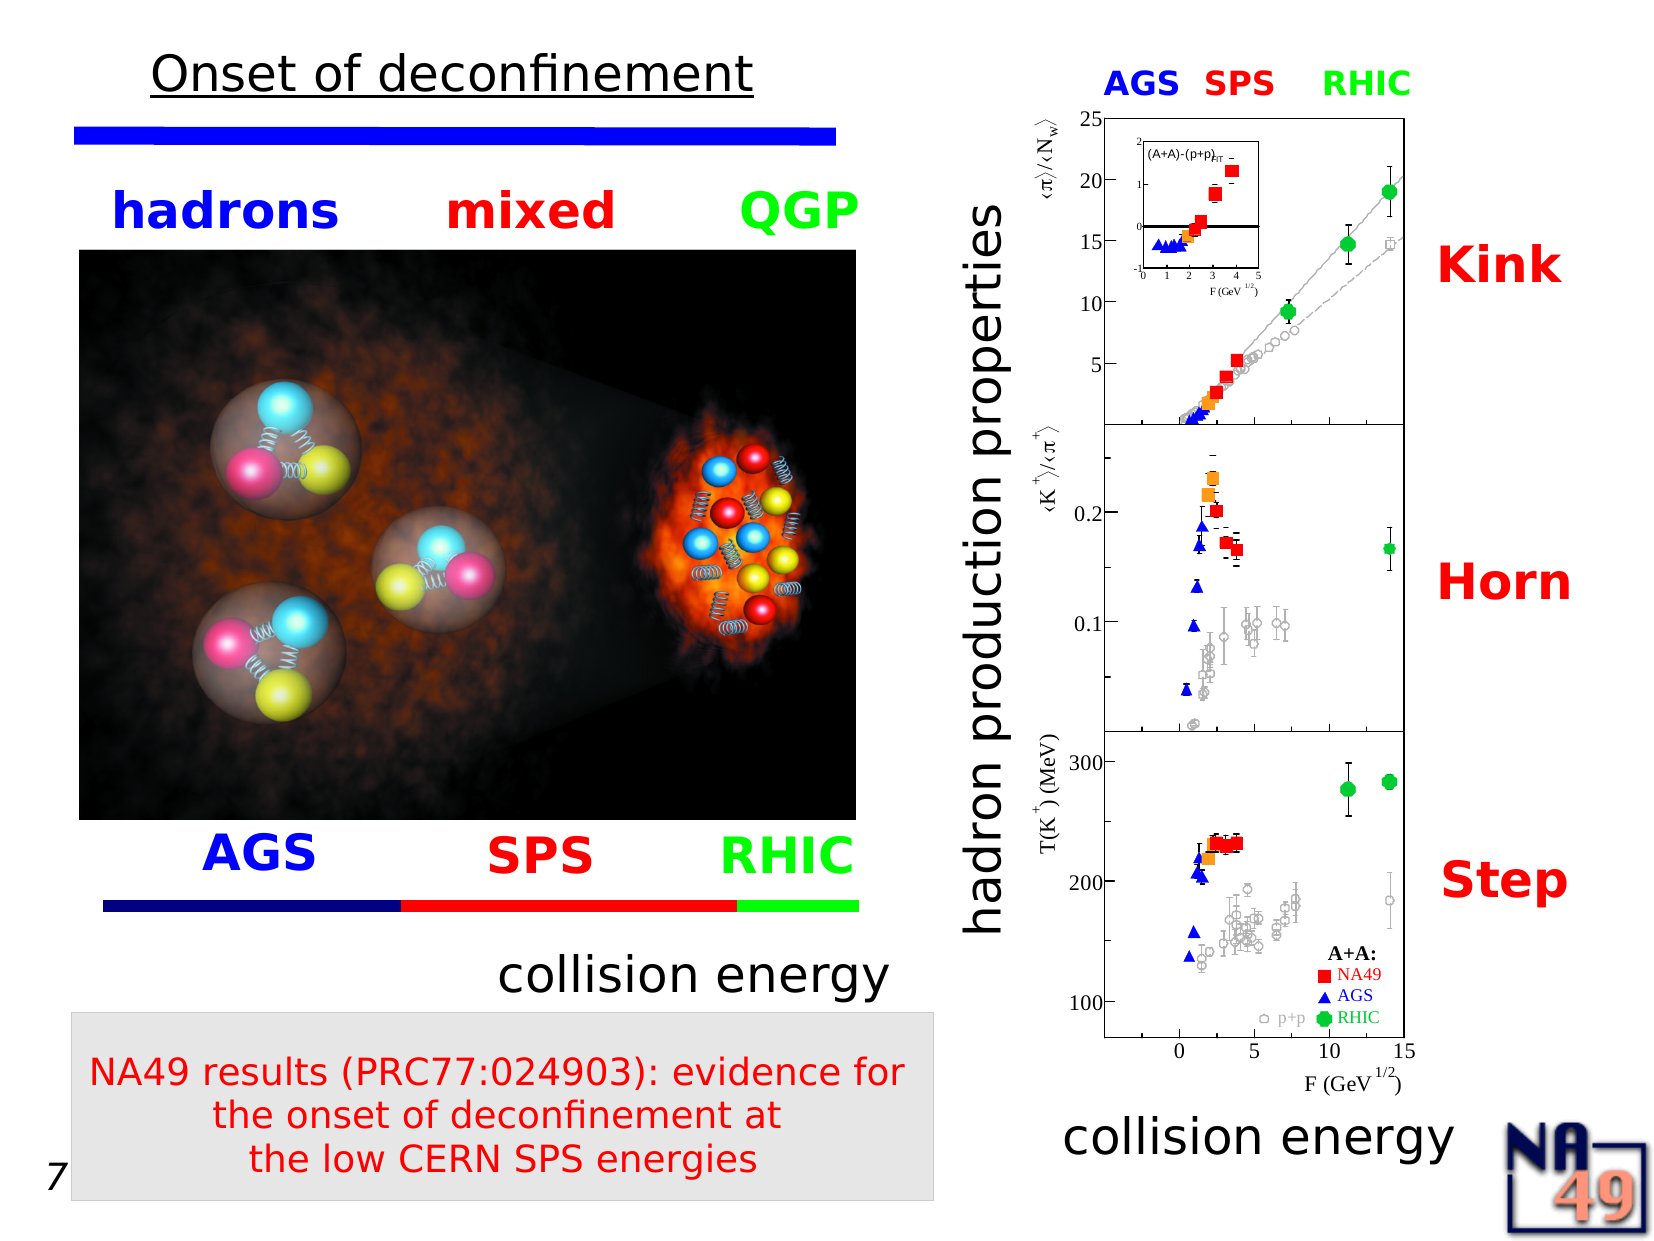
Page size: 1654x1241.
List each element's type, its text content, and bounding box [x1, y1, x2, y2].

picture [1004, 77, 1461, 1128]
text_box RHIC [719, 826, 872, 886]
text_box Horn [1436, 553, 1580, 613]
text_box hadrons mixed QGP [111, 182, 862, 241]
text_box AGS [202, 824, 321, 883]
text_box hadron production properties [954, 201, 1013, 938]
text_box collision energy [1062, 1107, 1457, 1167]
text_box SPS [486, 826, 660, 886]
text_box Onset of deconfinement [150, 45, 756, 104]
picture [78, 249, 856, 820]
text_box Kink [1436, 235, 1571, 295]
picture [1500, 1115, 1654, 1241]
text_box [71, 1012, 934, 1201]
text_box [139, 38, 1004, 165]
text_box Step [1440, 851, 1570, 911]
text_box collision energy [497, 946, 900, 1005]
text_box NA49 results (PRC77:024903): evidence for the onset of deconfinement at the low CERN SPS energies [88, 1050, 919, 1181]
text_box AGS SPS RHIC [1103, 64, 1413, 104]
